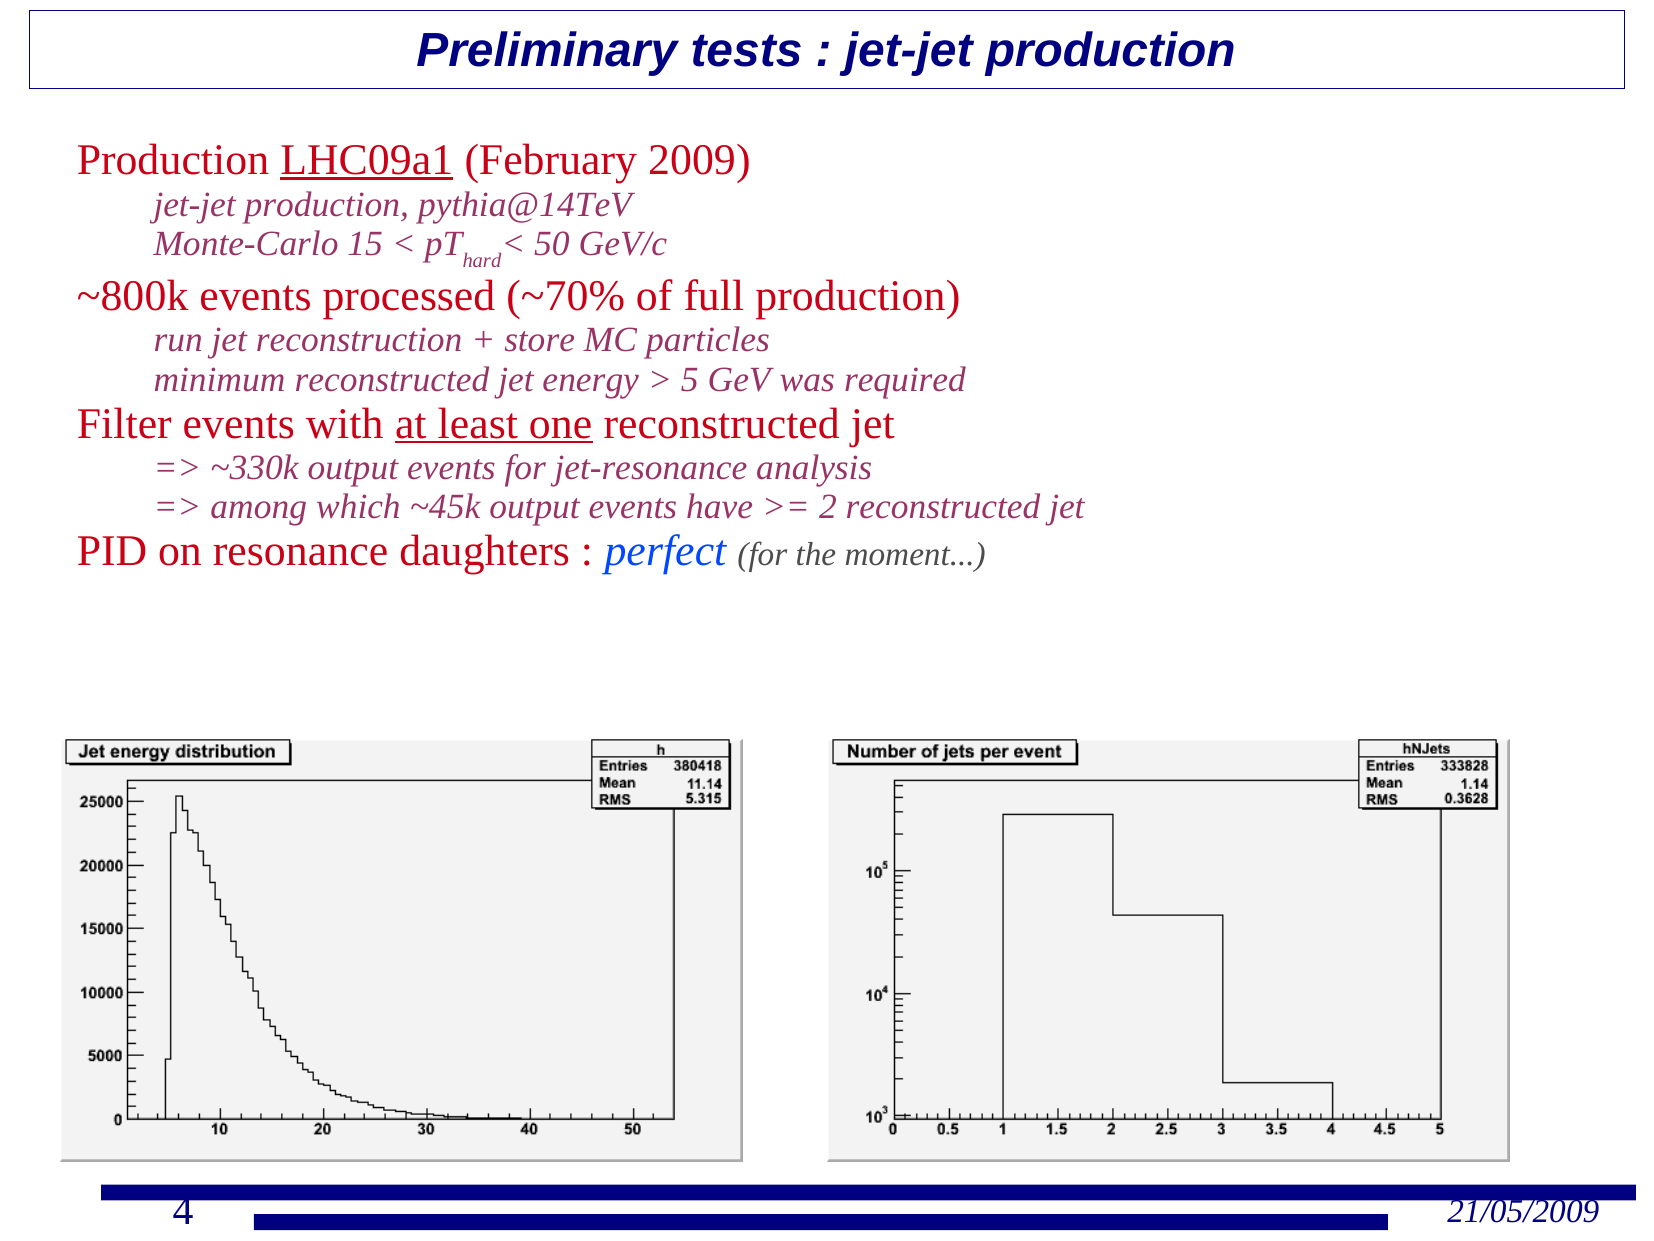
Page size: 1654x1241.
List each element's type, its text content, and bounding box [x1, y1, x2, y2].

list Production LHC09a1 (February 2009) jet-jet production, pythia@14TeV Monte-Carlo 15 < pThard< 50 GeV/c ~800k events processed (~70% of full production) run jet reconstruction + store MC particles minimum reconstructed jet energy > 5 GeV was required Filter events with at least one reconstructed jet => ~330k output events for jet-resonance analysis => among which ~45k output events have >= 2 reconstructed jet PID on resonance daughters : perfect (for the moment...) [59, 135, 1595, 1091]
text_box 4 [124, 1187, 243, 1241]
title Preliminary tests : jet-jet production [29, 10, 1625, 89]
picture [59, 738, 743, 1162]
picture [826, 738, 1510, 1162]
